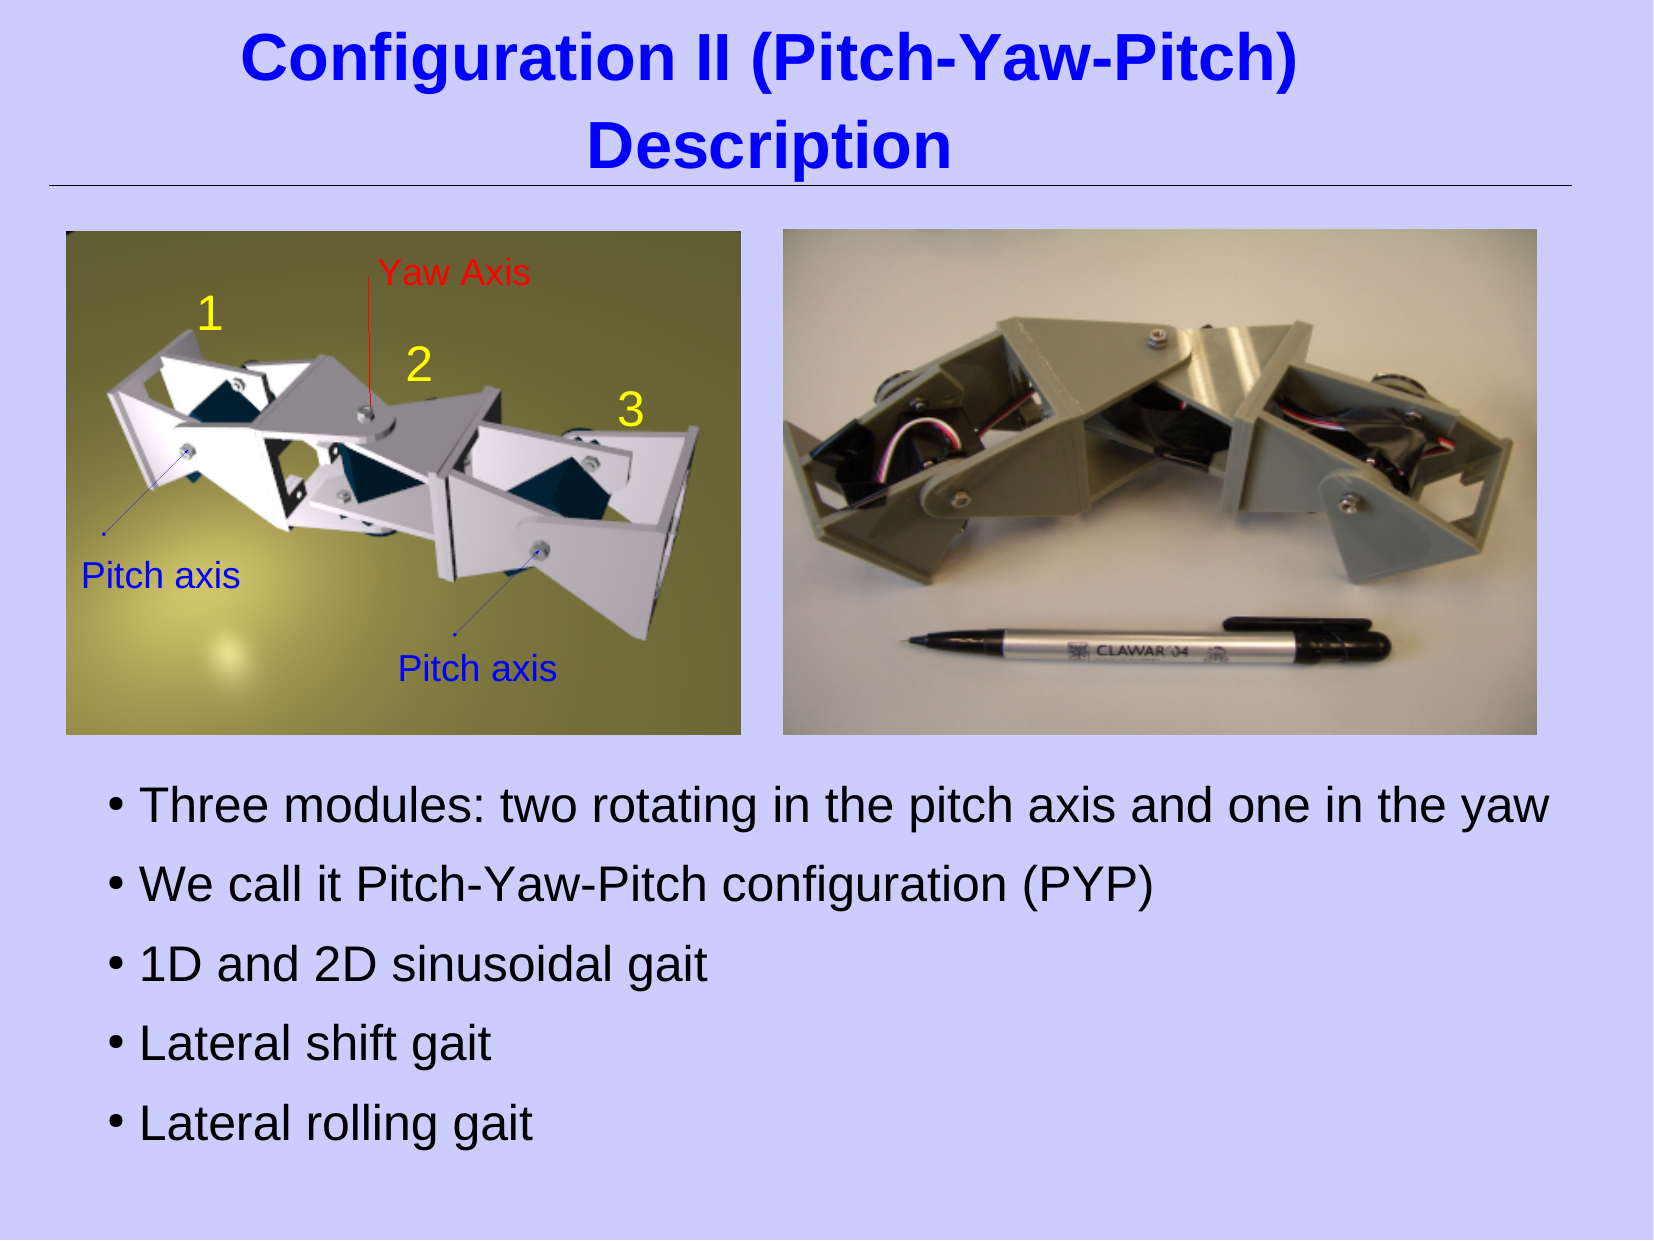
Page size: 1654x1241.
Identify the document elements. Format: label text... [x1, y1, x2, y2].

text_box 2 [405, 336, 434, 399]
picture [66, 231, 741, 735]
text_box Three modules: two rotating in the pitch axis and one in the yaw We call it Pitch-Yaw-Pitch configuration (PYP) 1D and 2D sinusoidal gait Lateral shift gait Lateral rolling gait [107, 777, 1551, 1184]
title Configuration II (Pitch-Yaw-Pitch) Description [132, 0, 1408, 191]
text_box Pitch axis [397, 647, 558, 694]
picture [783, 229, 1537, 735]
text_box Pitch axis [80, 554, 242, 602]
text_box 3 [617, 381, 646, 445]
text_box Yaw Axis [377, 251, 531, 299]
text_box 1 [196, 284, 224, 348]
